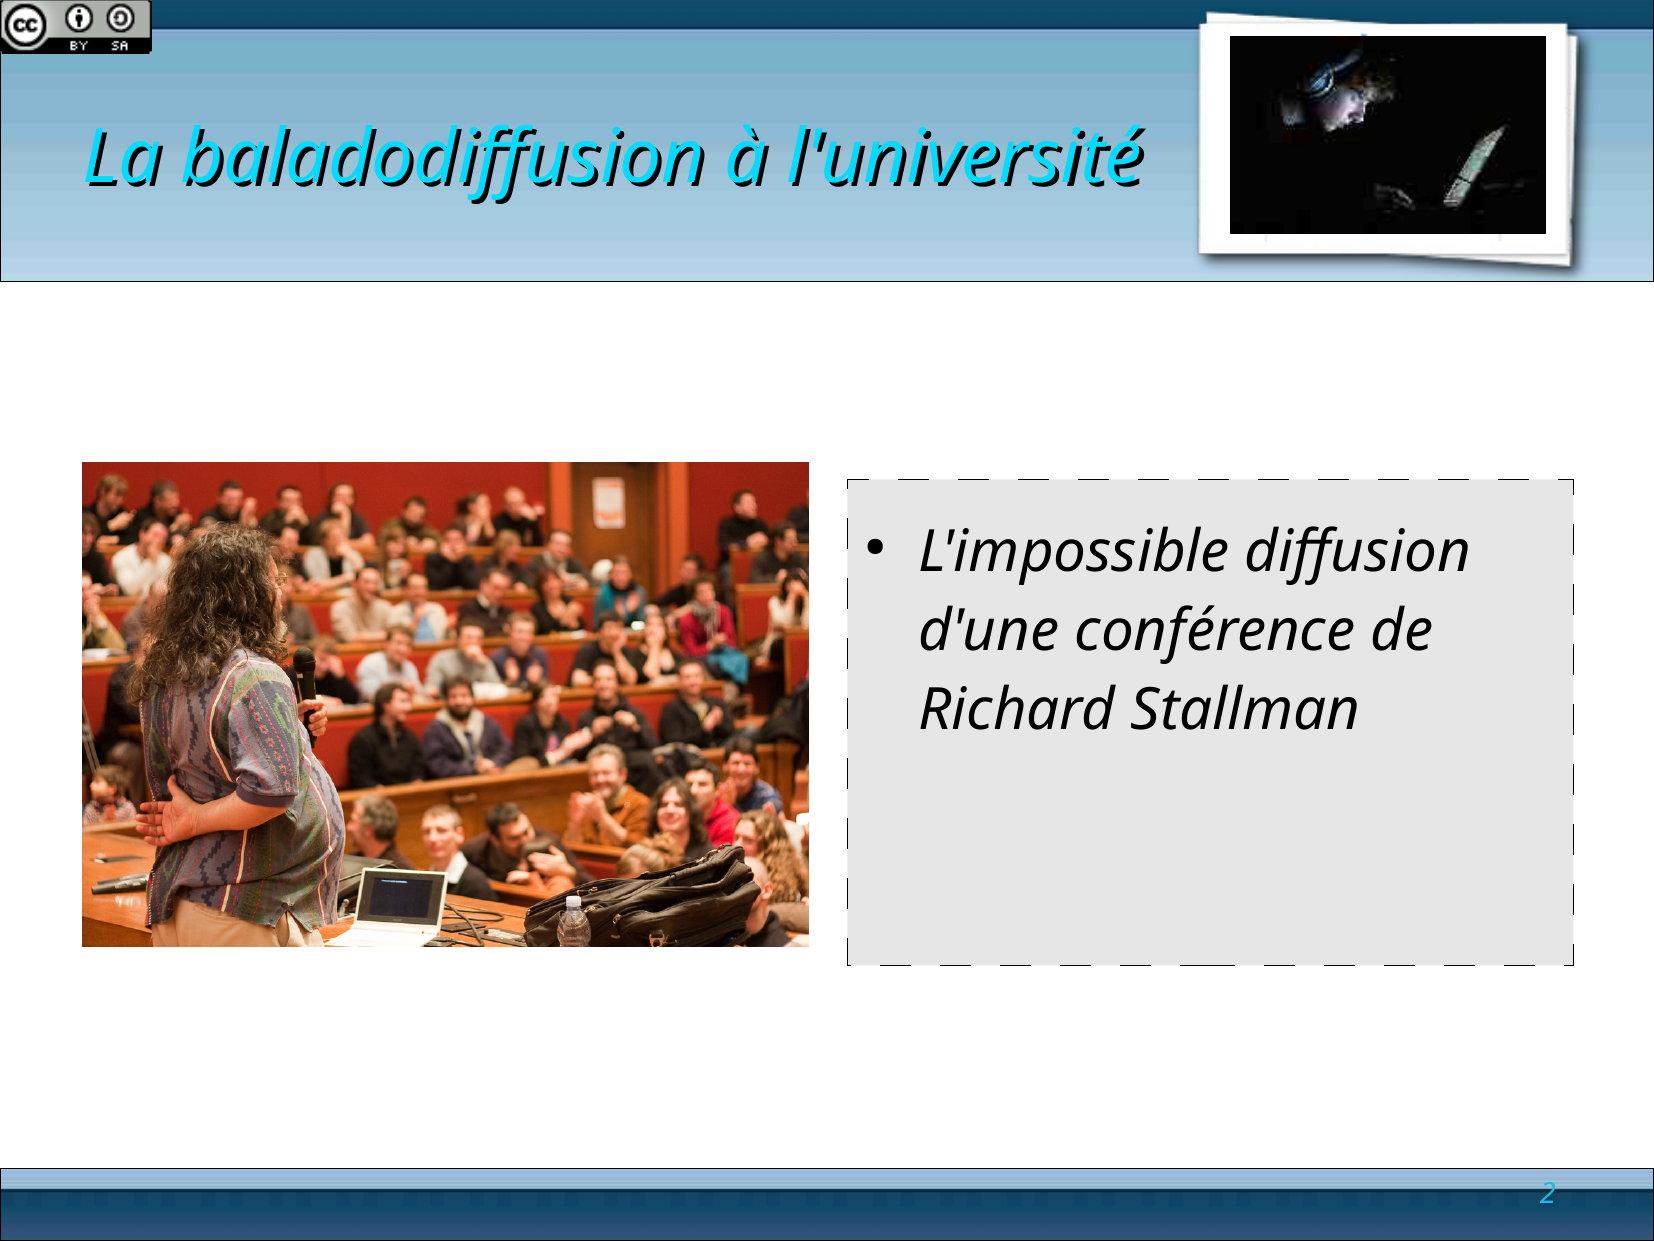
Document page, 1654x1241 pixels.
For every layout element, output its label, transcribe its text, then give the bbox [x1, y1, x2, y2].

picture [82, 462, 809, 948]
picture [0, 0, 1653, 292]
picture [1, 1169, 1653, 1240]
list L'impossible diffusion d'une conférence de Richard Stallman [847, 479, 1574, 966]
title La baladodiffusion à l'université [82, 49, 1188, 257]
